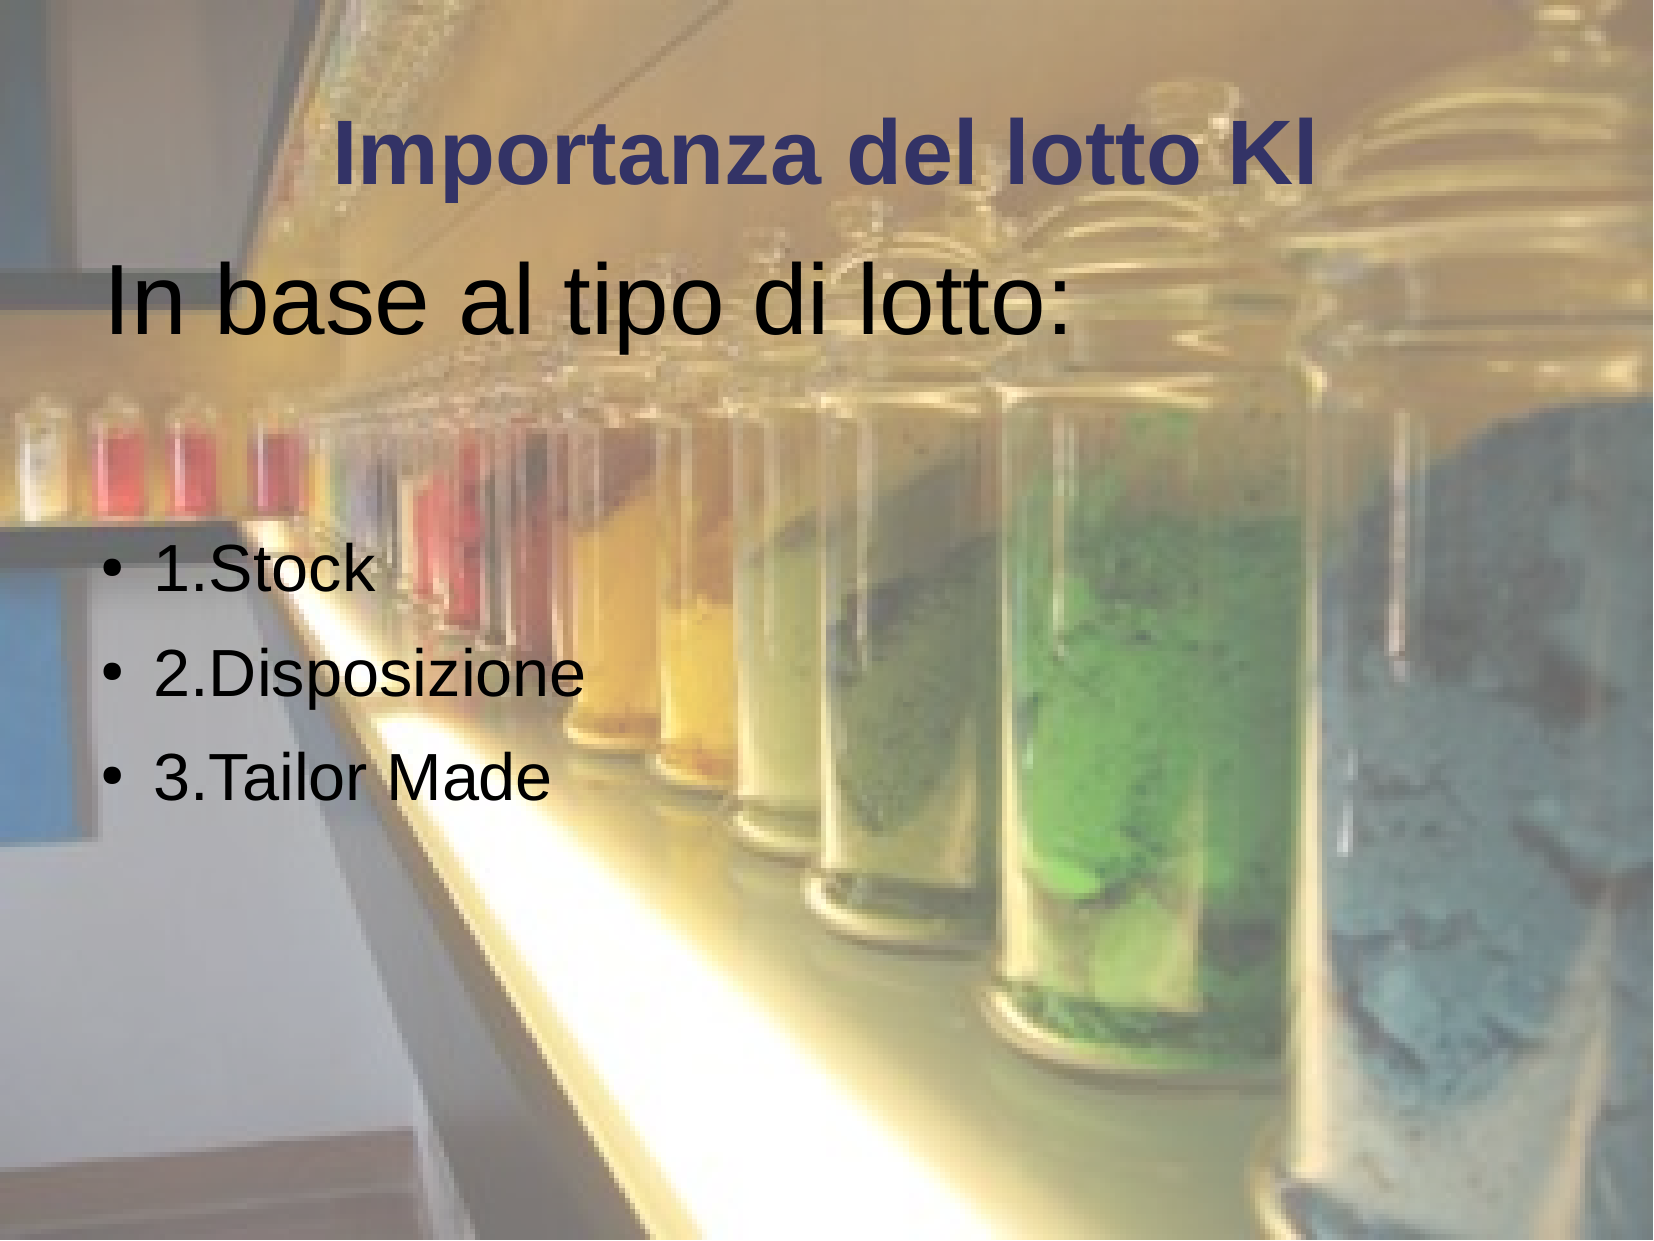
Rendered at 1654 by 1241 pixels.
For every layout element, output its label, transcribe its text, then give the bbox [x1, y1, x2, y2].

list 1.Stock 2.Disposizione 3.Tailor Made [82, 531, 798, 1094]
title Importanza del lotto Kl [82, 56, 1571, 250]
text_box In base al tipo di lotto: [88, 236, 1536, 363]
picture [0, 0, 1653, 1240]
